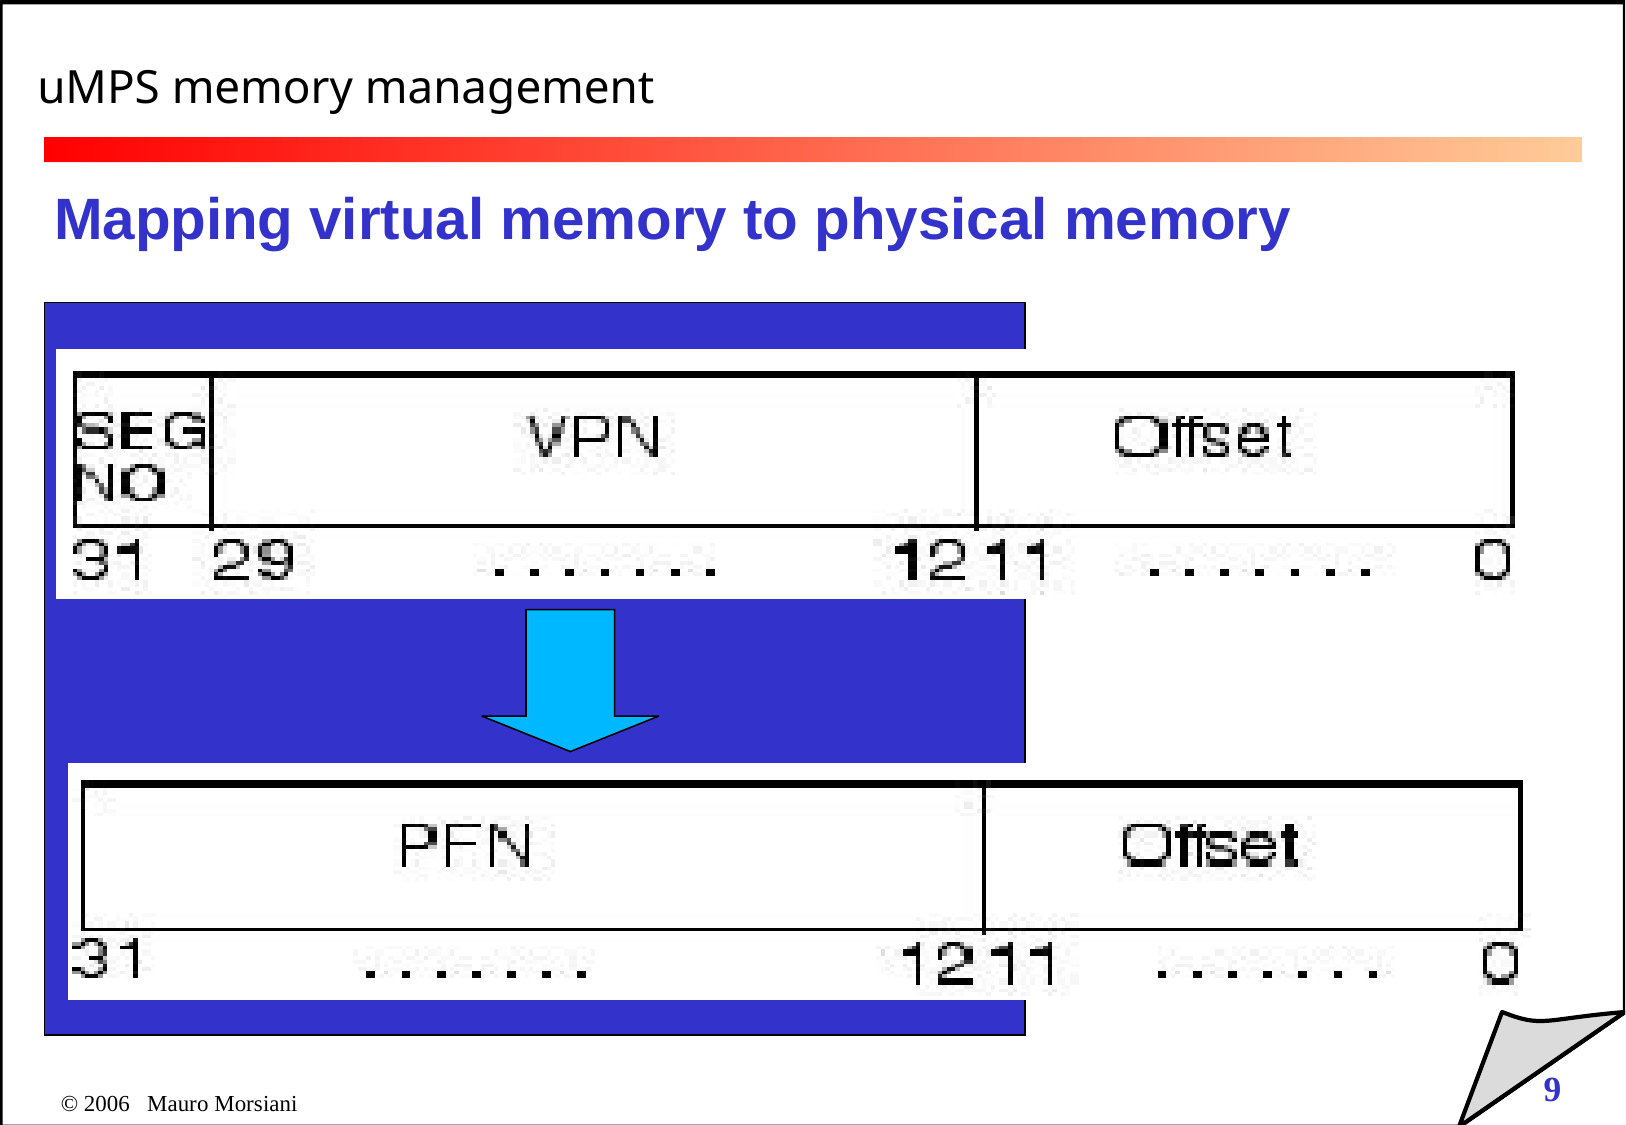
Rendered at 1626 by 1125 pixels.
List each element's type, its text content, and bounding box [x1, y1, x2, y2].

list Mapping virtual memory to physical memory [54, 187, 1545, 739]
title uMPS memory management [37, 44, 1587, 130]
text_box [44, 302, 1025, 1036]
picture [56, 349, 1546, 599]
picture [68, 763, 1545, 1000]
